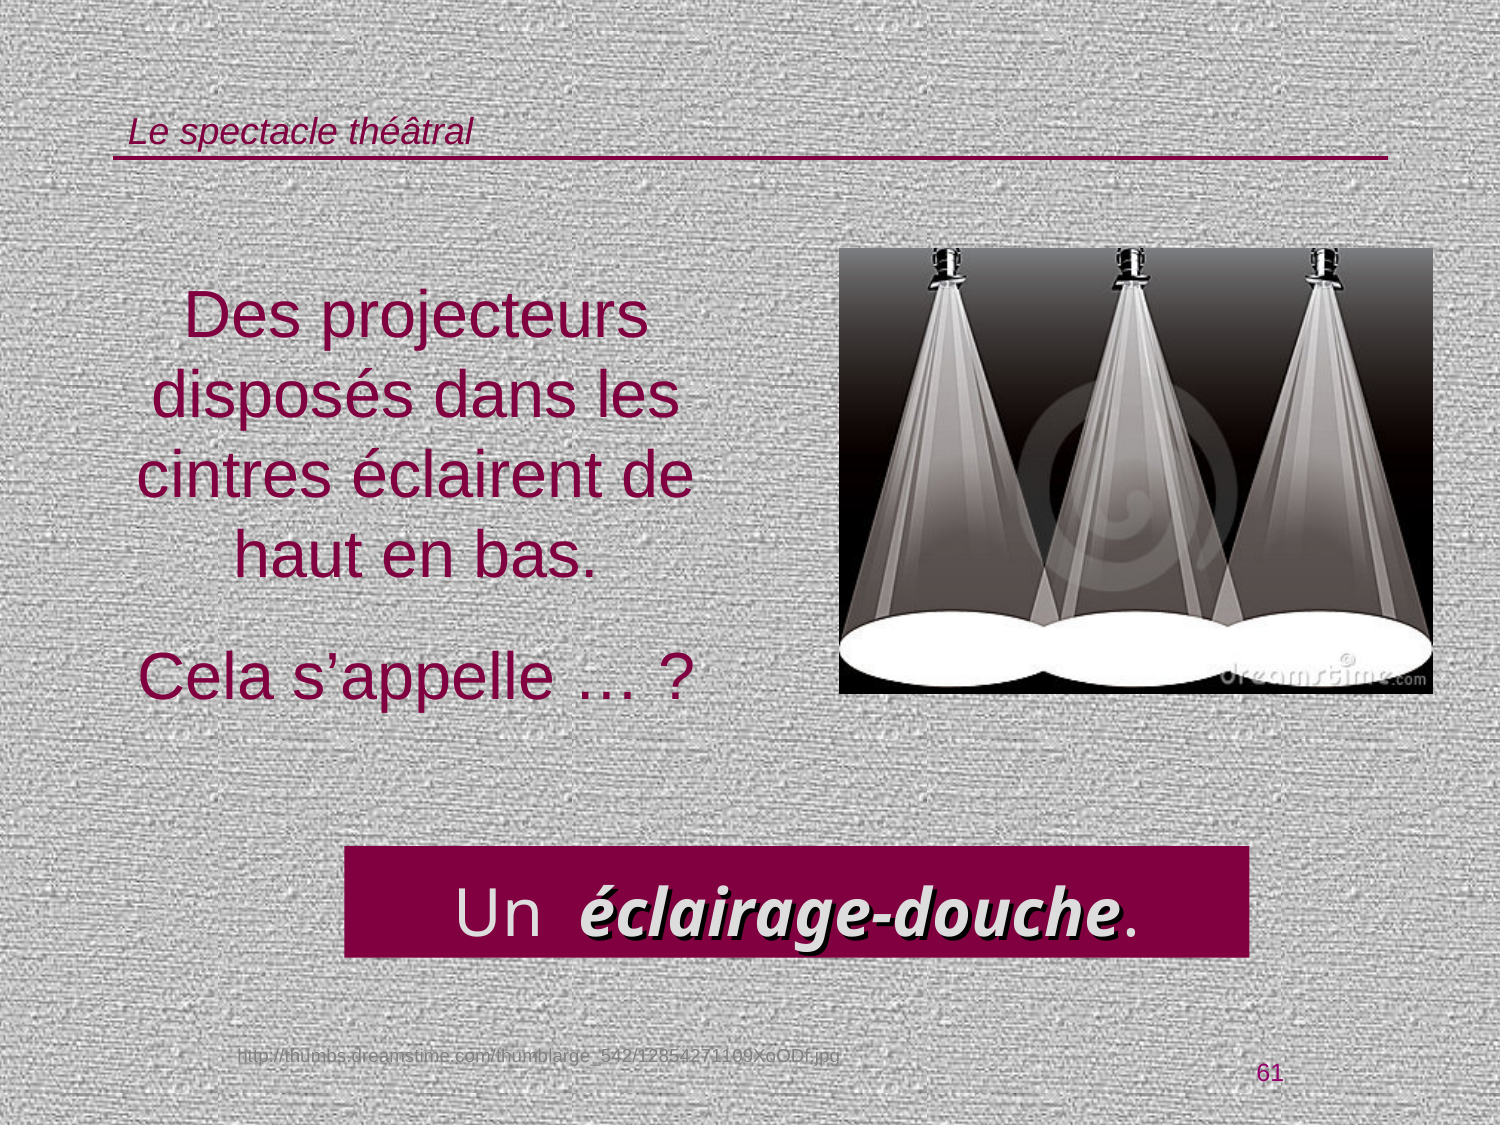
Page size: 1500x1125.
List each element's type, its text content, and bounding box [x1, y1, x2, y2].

picture [0, 0, 1500, 1125]
text_box http://thumbs.dreamstime.com/thumblarge_542/12854271109XoODf.jpg [222, 1035, 924, 1074]
text_box Un éclairage-douche. [344, 846, 1250, 958]
text_box Des projecteurs disposés dans les cintres éclairent de haut en bas. Cela s’appelle … ? [65, 263, 768, 721]
